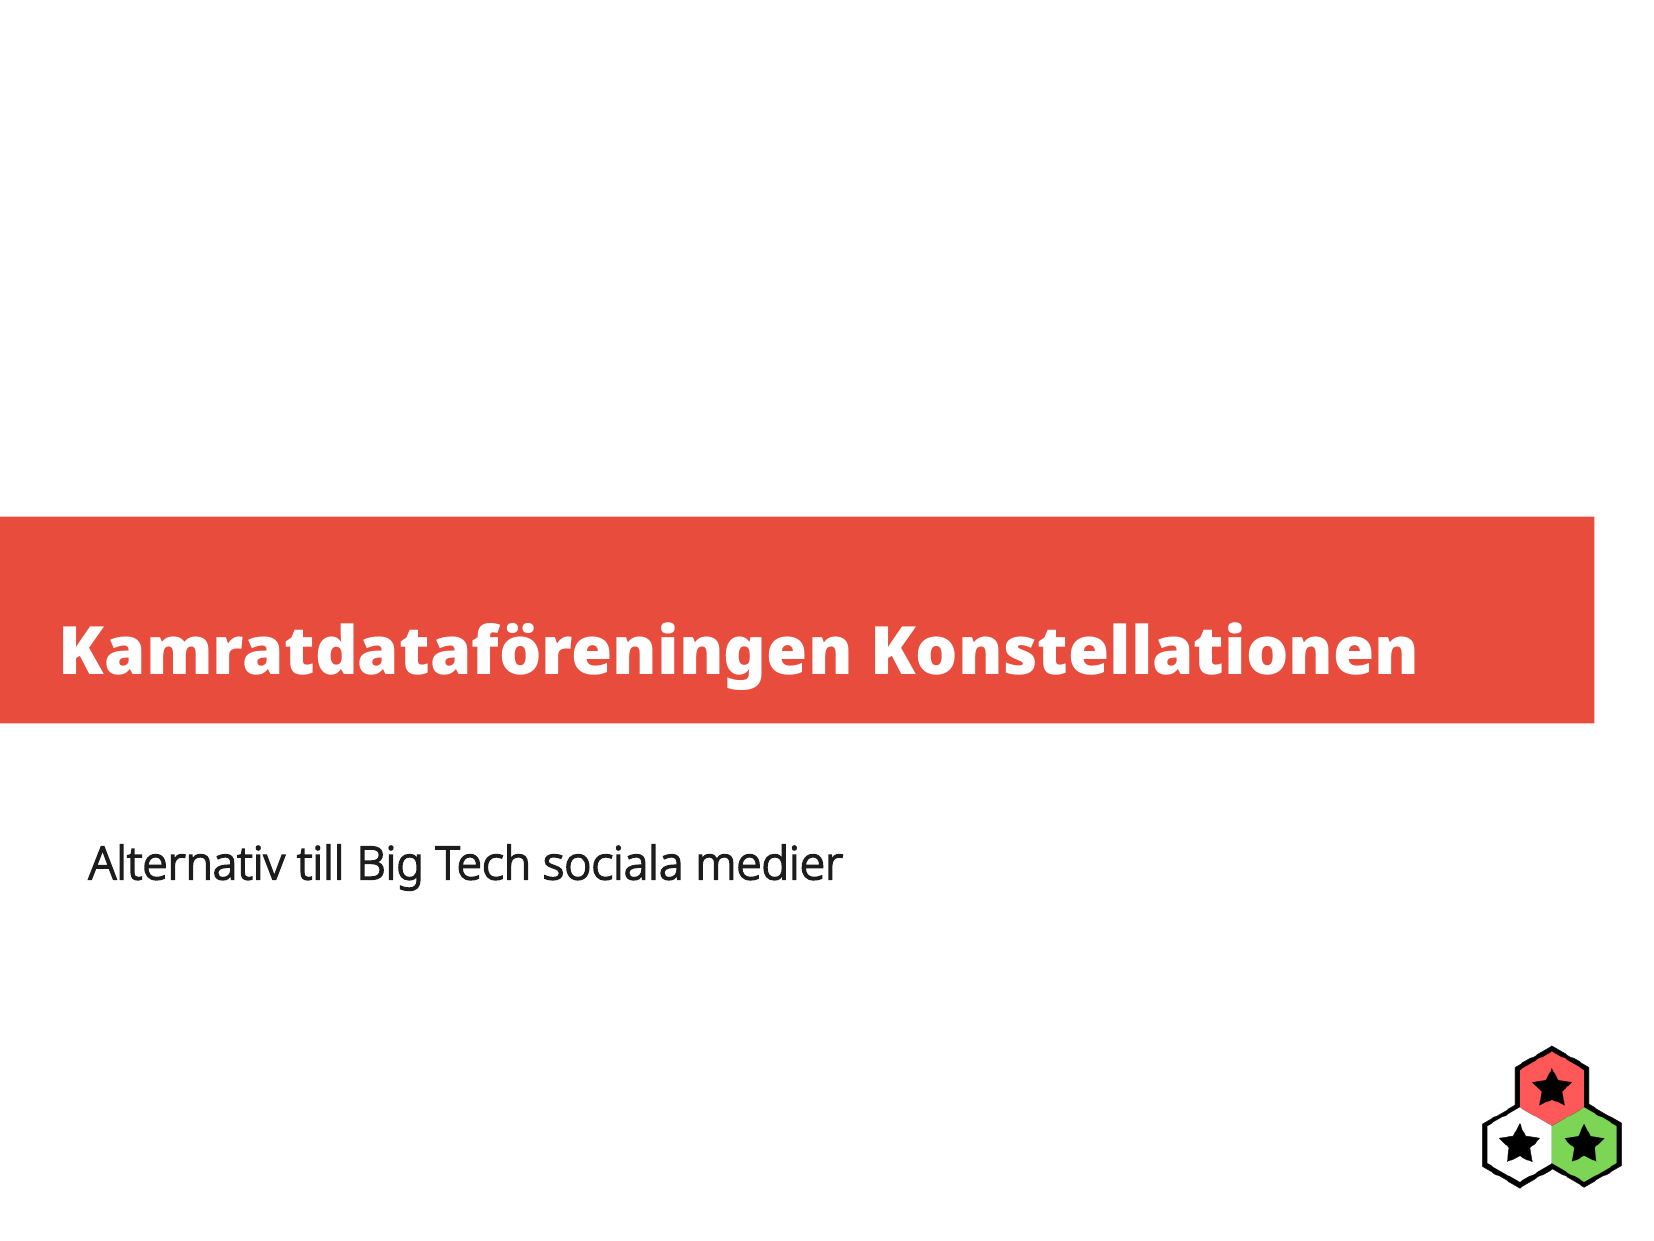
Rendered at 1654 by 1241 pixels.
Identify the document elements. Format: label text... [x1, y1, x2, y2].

picture [1463, 1028, 1640, 1205]
subtitle Alternativ till Big Tech sociala medier [88, 767, 1595, 1182]
title Kamratdataföreningen Konstellationen [59, 546, 1595, 694]
